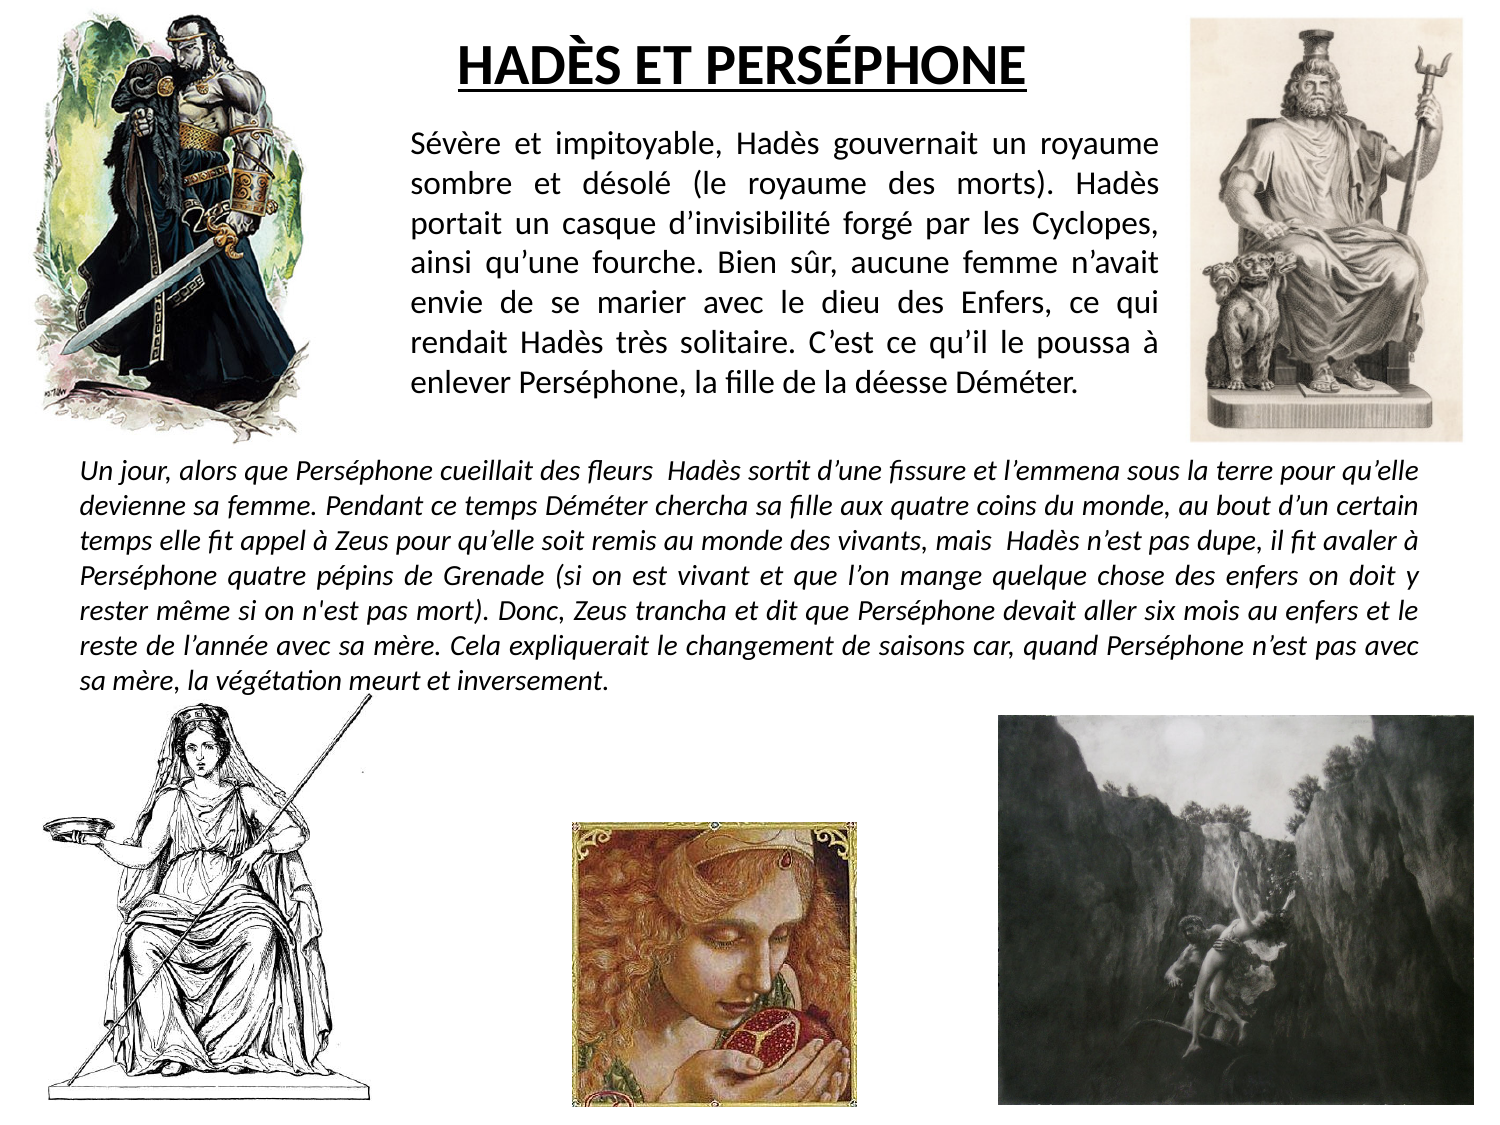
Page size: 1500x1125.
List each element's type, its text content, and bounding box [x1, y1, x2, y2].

picture [0, 0, 337, 455]
text_box Sévère et impitoyable, Hadès gouvernait un royaume sombre et désolé (le royaume des morts). Hadès portait un casque d’invisibilité forgé par les Cyclopes, ainsi qu’une fourche. Bien sûr, aucune femme n’avait envie de se marier avec le dieu des Enfers, ce qui rendait Hadès très solitaire. C’est ce qu’il le poussa à enlever Perséphone, la fille de la déesse Déméter. [395, 113, 1176, 408]
picture [29, 692, 378, 1101]
text_box Un jour, alors que Perséphone cueillait des fleurs Hadès sortit d’une fissure et l’emmena sous la terre pour qu’elle devienne sa femme. Pendant ce temps Déméter chercha sa fille aux quatre coins du monde, au bout d’un certain temps elle fit appel à Zeus pour qu’elle soit remis au monde des vivants, mais Hadès n’est pas dupe, il fit avaler à Perséphone quatre pépins de Grenade (si on est vivant et que l’on mange quelque chose des enfers on doit y rester même si on n'est pas mort). Donc, Zeus trancha et dit que Perséphone devait aller six mois au enfers et le reste de l’année avec sa mère. Cela expliquerait le changement de saisons car, quand Perséphone n’est pas avec sa mère, la végétation meurt et inversement. [64, 444, 1436, 704]
picture [572, 822, 857, 1107]
picture [1153, 0, 1500, 461]
picture [998, 715, 1474, 1105]
text_box HADÈS ET PERSÉPHONE [442, 19, 1046, 104]
